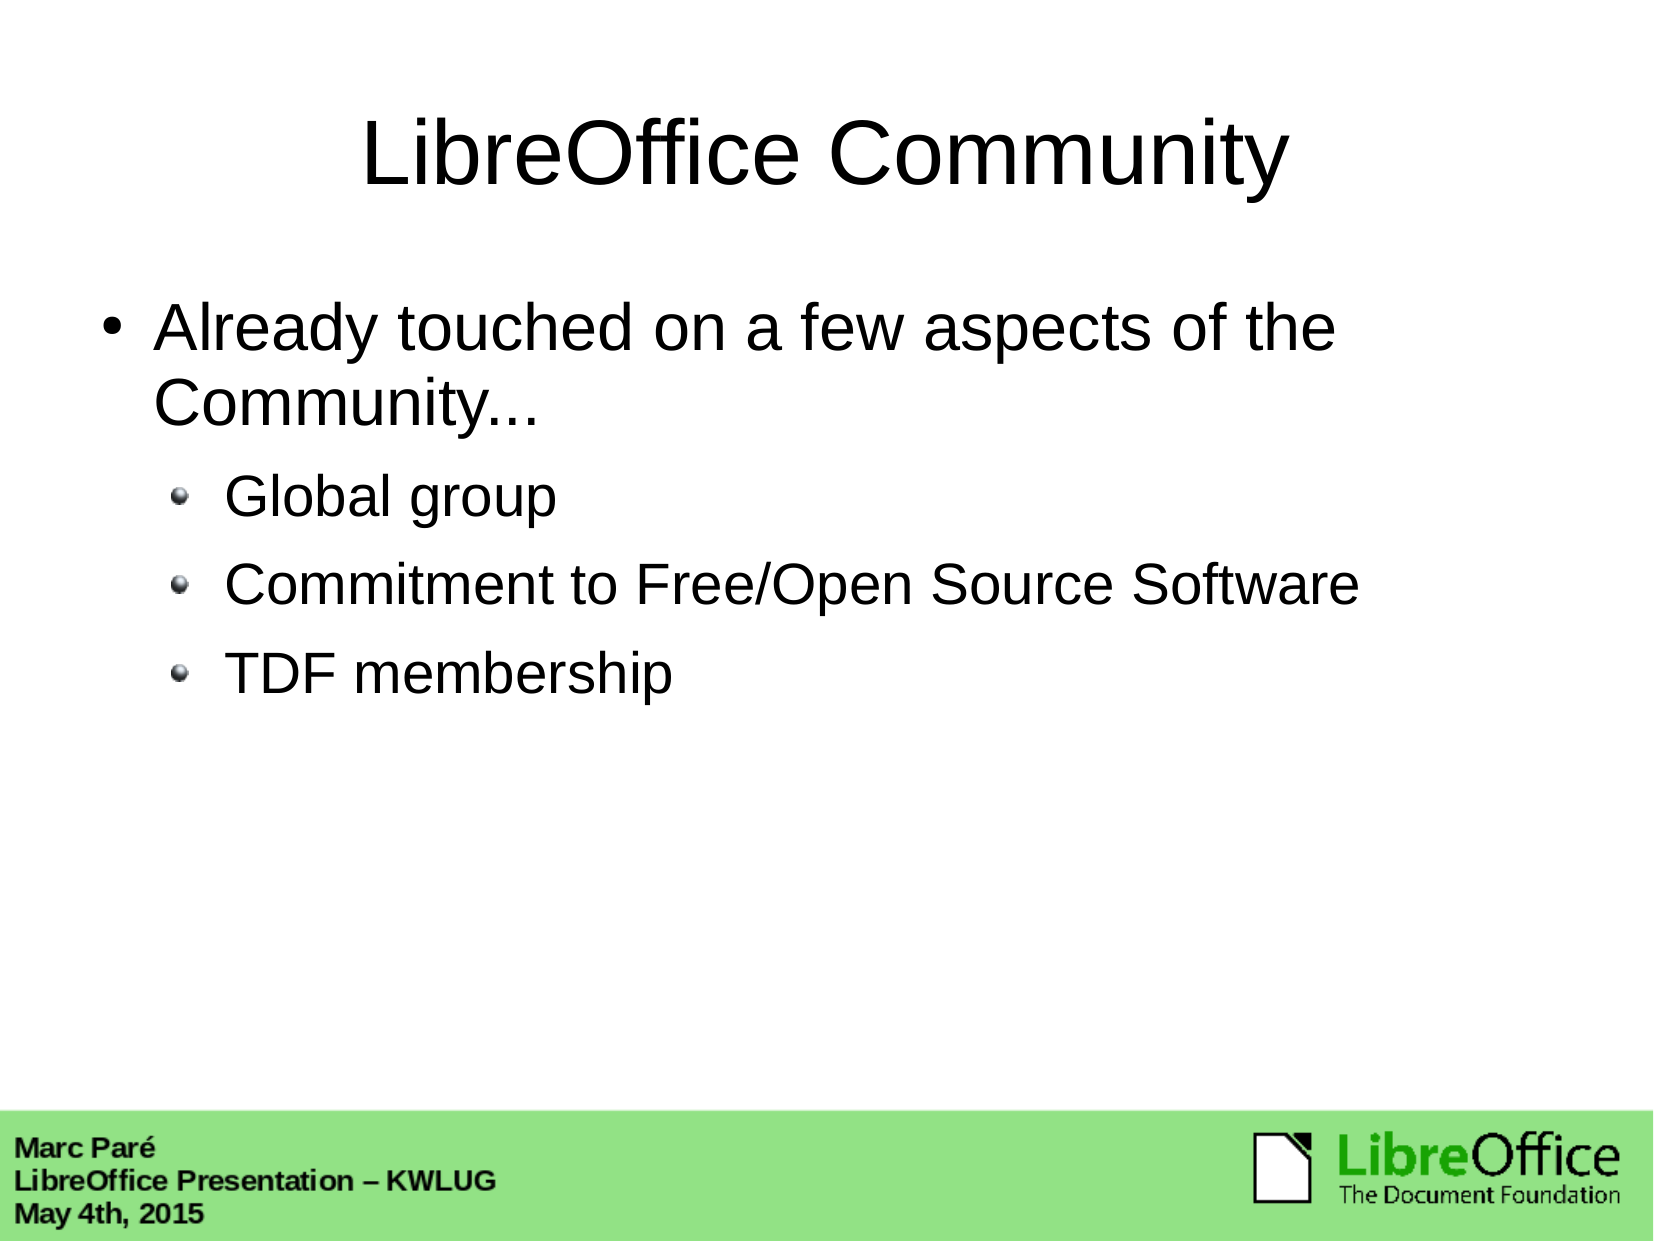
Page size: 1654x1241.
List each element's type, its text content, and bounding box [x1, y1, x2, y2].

title LibreOffice Community [82, 49, 1571, 257]
list Already touched on a few aspects of the Community... Global group Commitment to Free/Open Source Software TDF membership [82, 290, 1571, 1010]
picture [0, 0, 1654, 1241]
